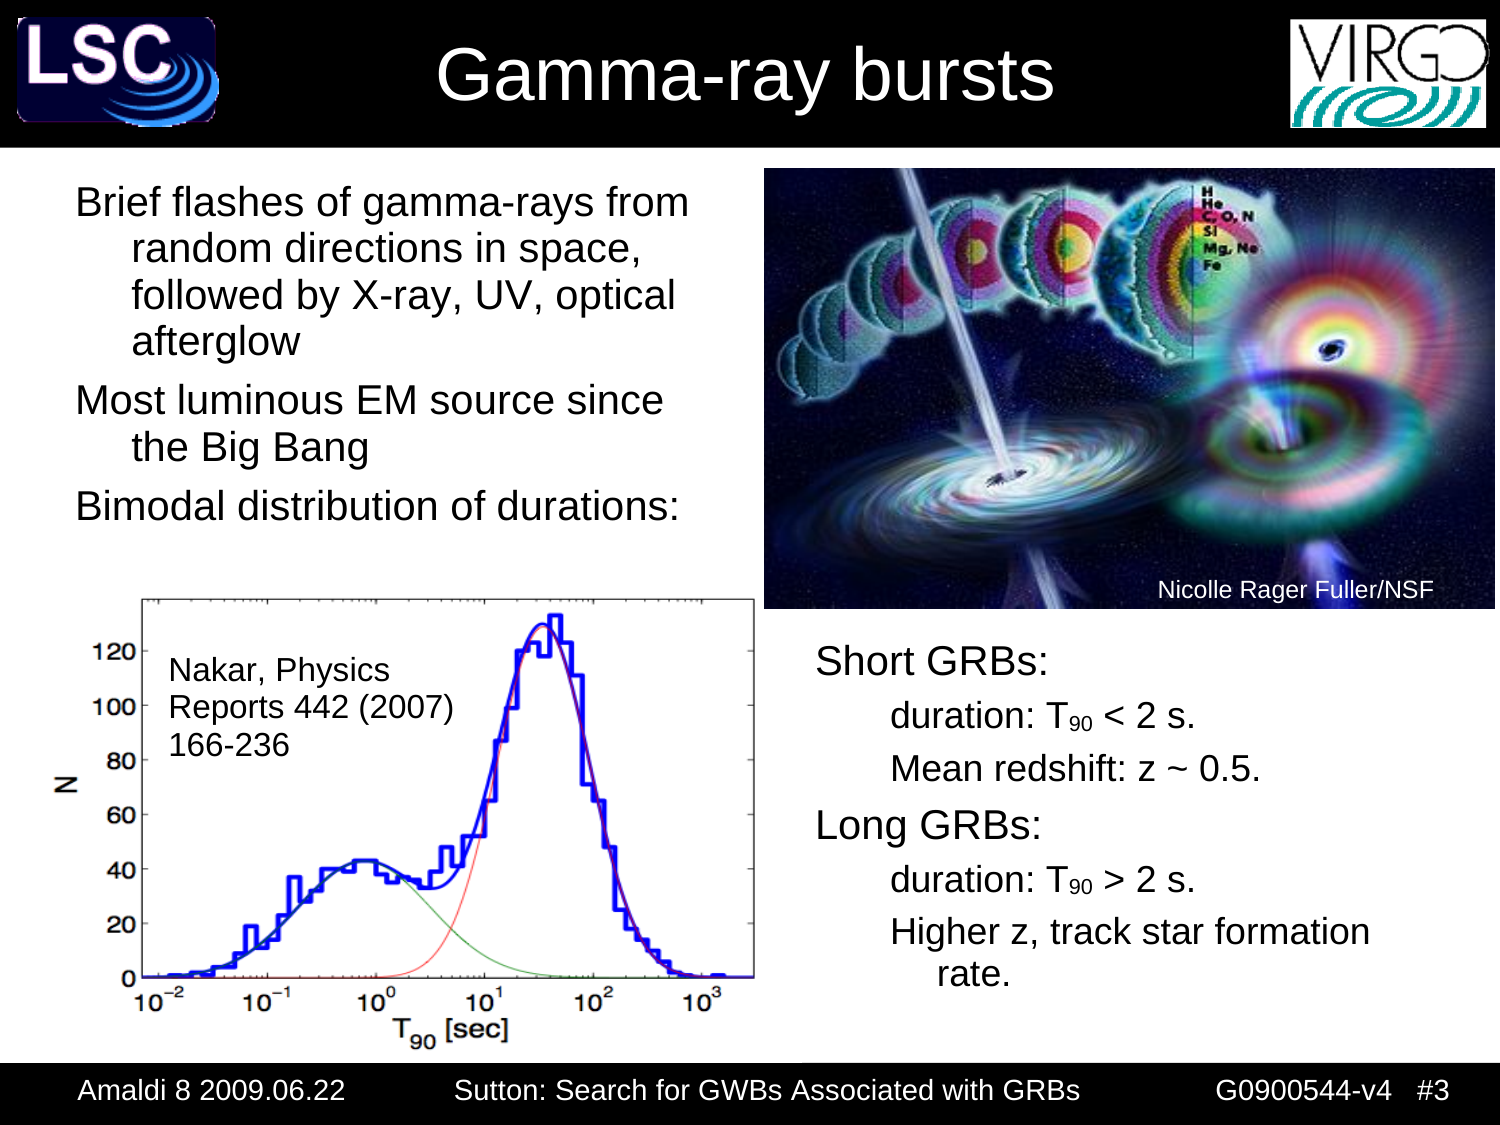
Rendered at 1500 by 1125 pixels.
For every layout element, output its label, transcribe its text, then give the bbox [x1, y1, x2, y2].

picture [17, 17, 219, 127]
picture [0, 168, 1495, 1063]
list Short GRBs: duration: T90 < 2 s. Mean redshift: z ~ 0.5. Long GRBs: duration: T90 > 2 s. Higher z, track star formation rate. [814, 637, 1438, 1028]
text_box Nicolle Rager Fuller/NSF [1143, 565, 1495, 612]
title Gamma-ray bursts [253, 24, 1258, 125]
text_box Nakar, Physics Reports 442 (2007) 166-236 [153, 643, 511, 772]
picture [1290, 23, 1492, 129]
list Brief flashes of gamma-rays from random directions in space, followed by X-ray, UV, optical afterglow Most luminous EM source since the Big Bang Bimodal distribution of durations: [75, 178, 734, 621]
